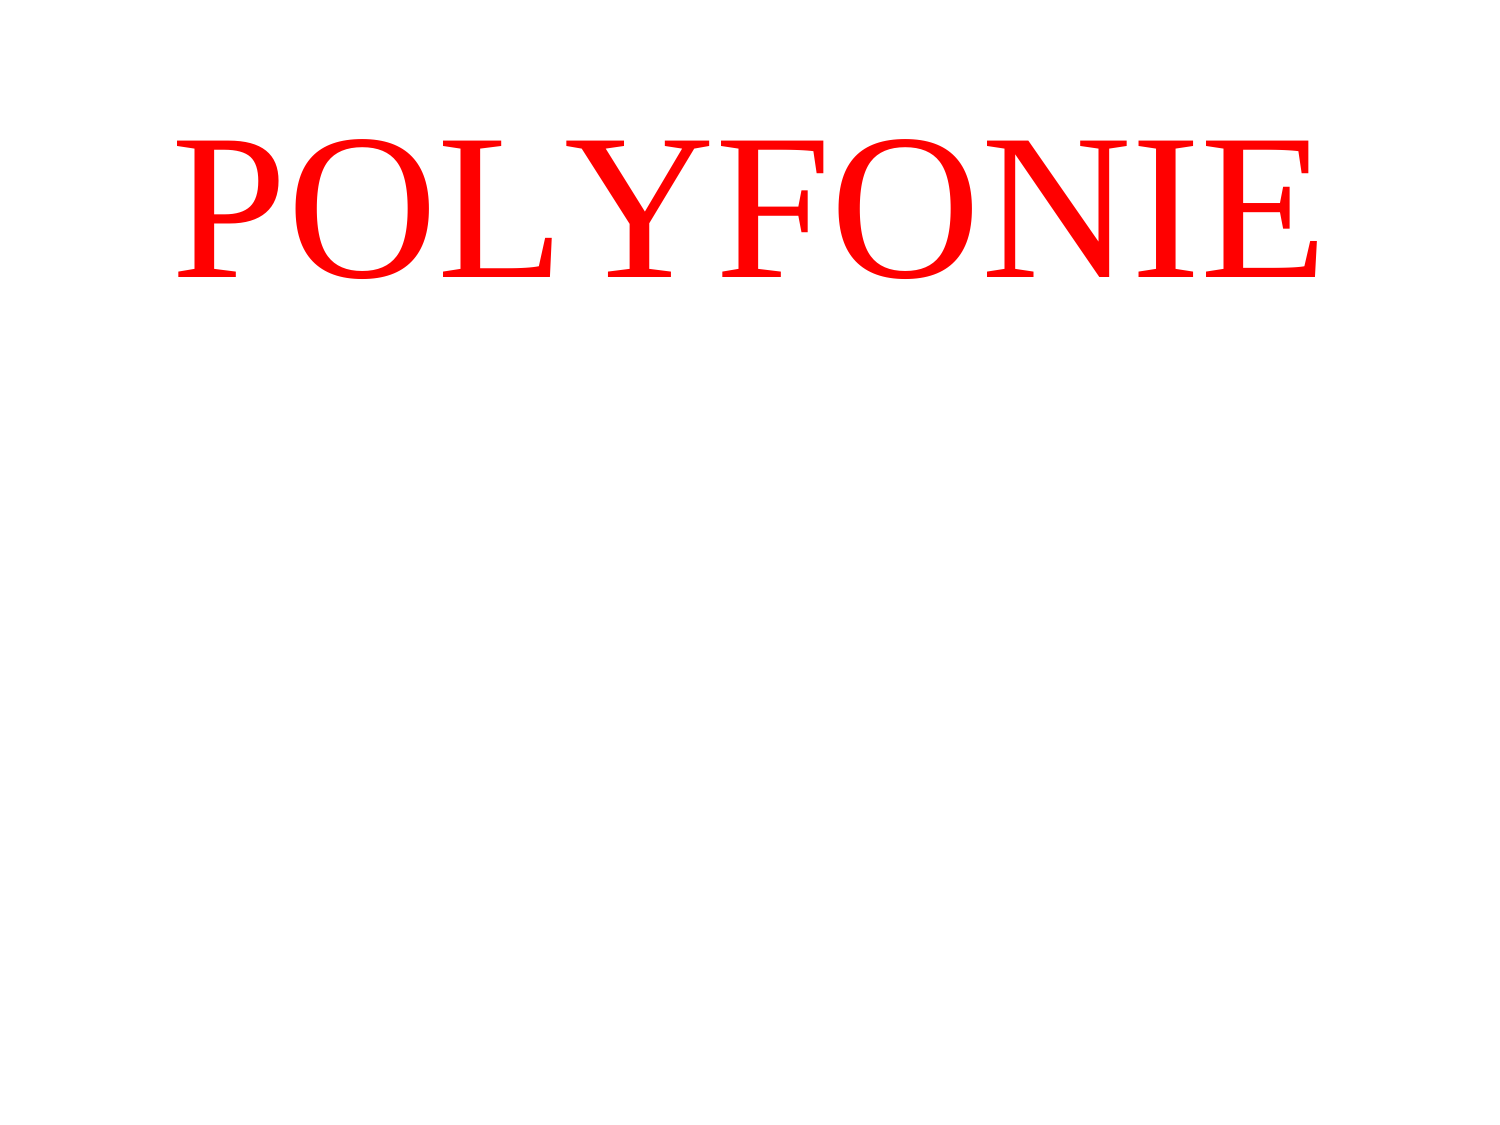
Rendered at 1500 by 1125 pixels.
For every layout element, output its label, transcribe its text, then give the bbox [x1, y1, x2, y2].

title POLYFONIE [112, 61, 1388, 327]
